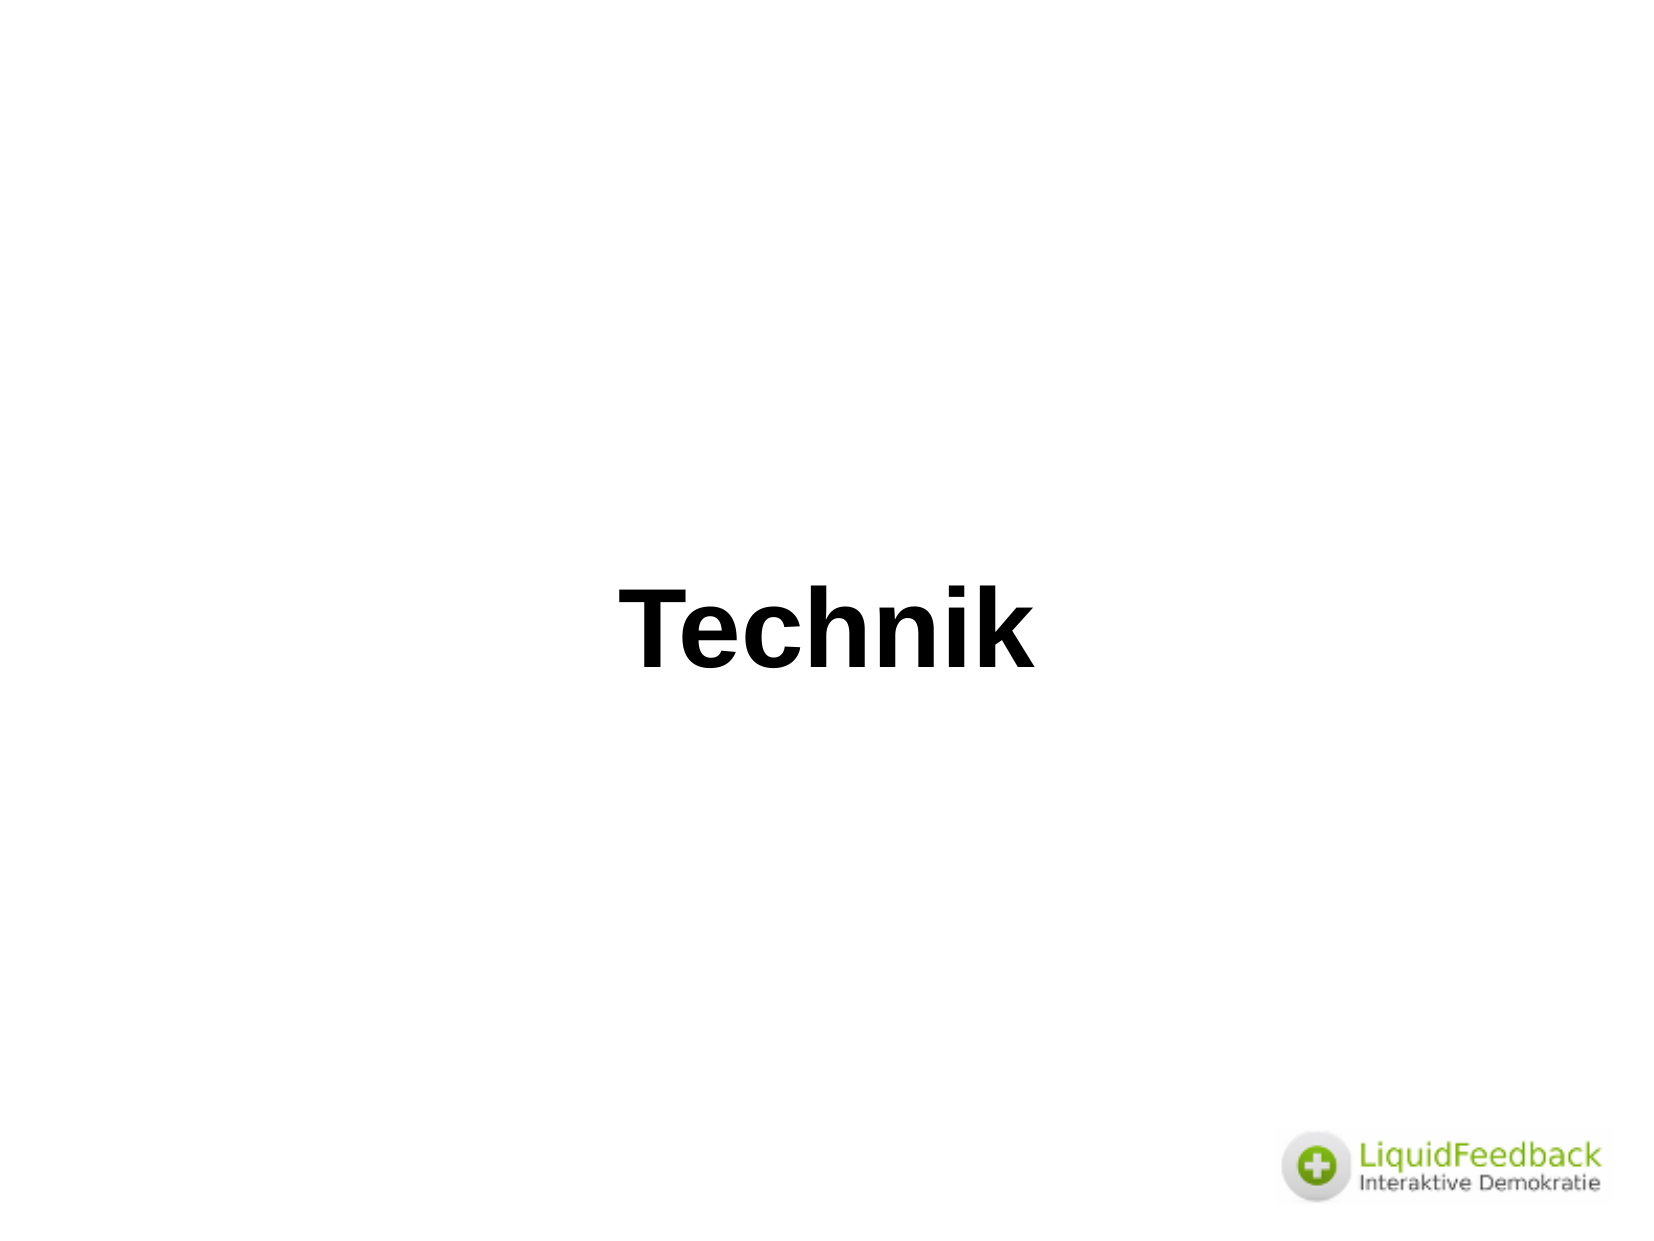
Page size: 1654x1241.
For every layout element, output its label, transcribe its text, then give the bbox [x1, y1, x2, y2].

subtitle Technik [82, 147, 1571, 1109]
picture [1276, 1127, 1613, 1205]
